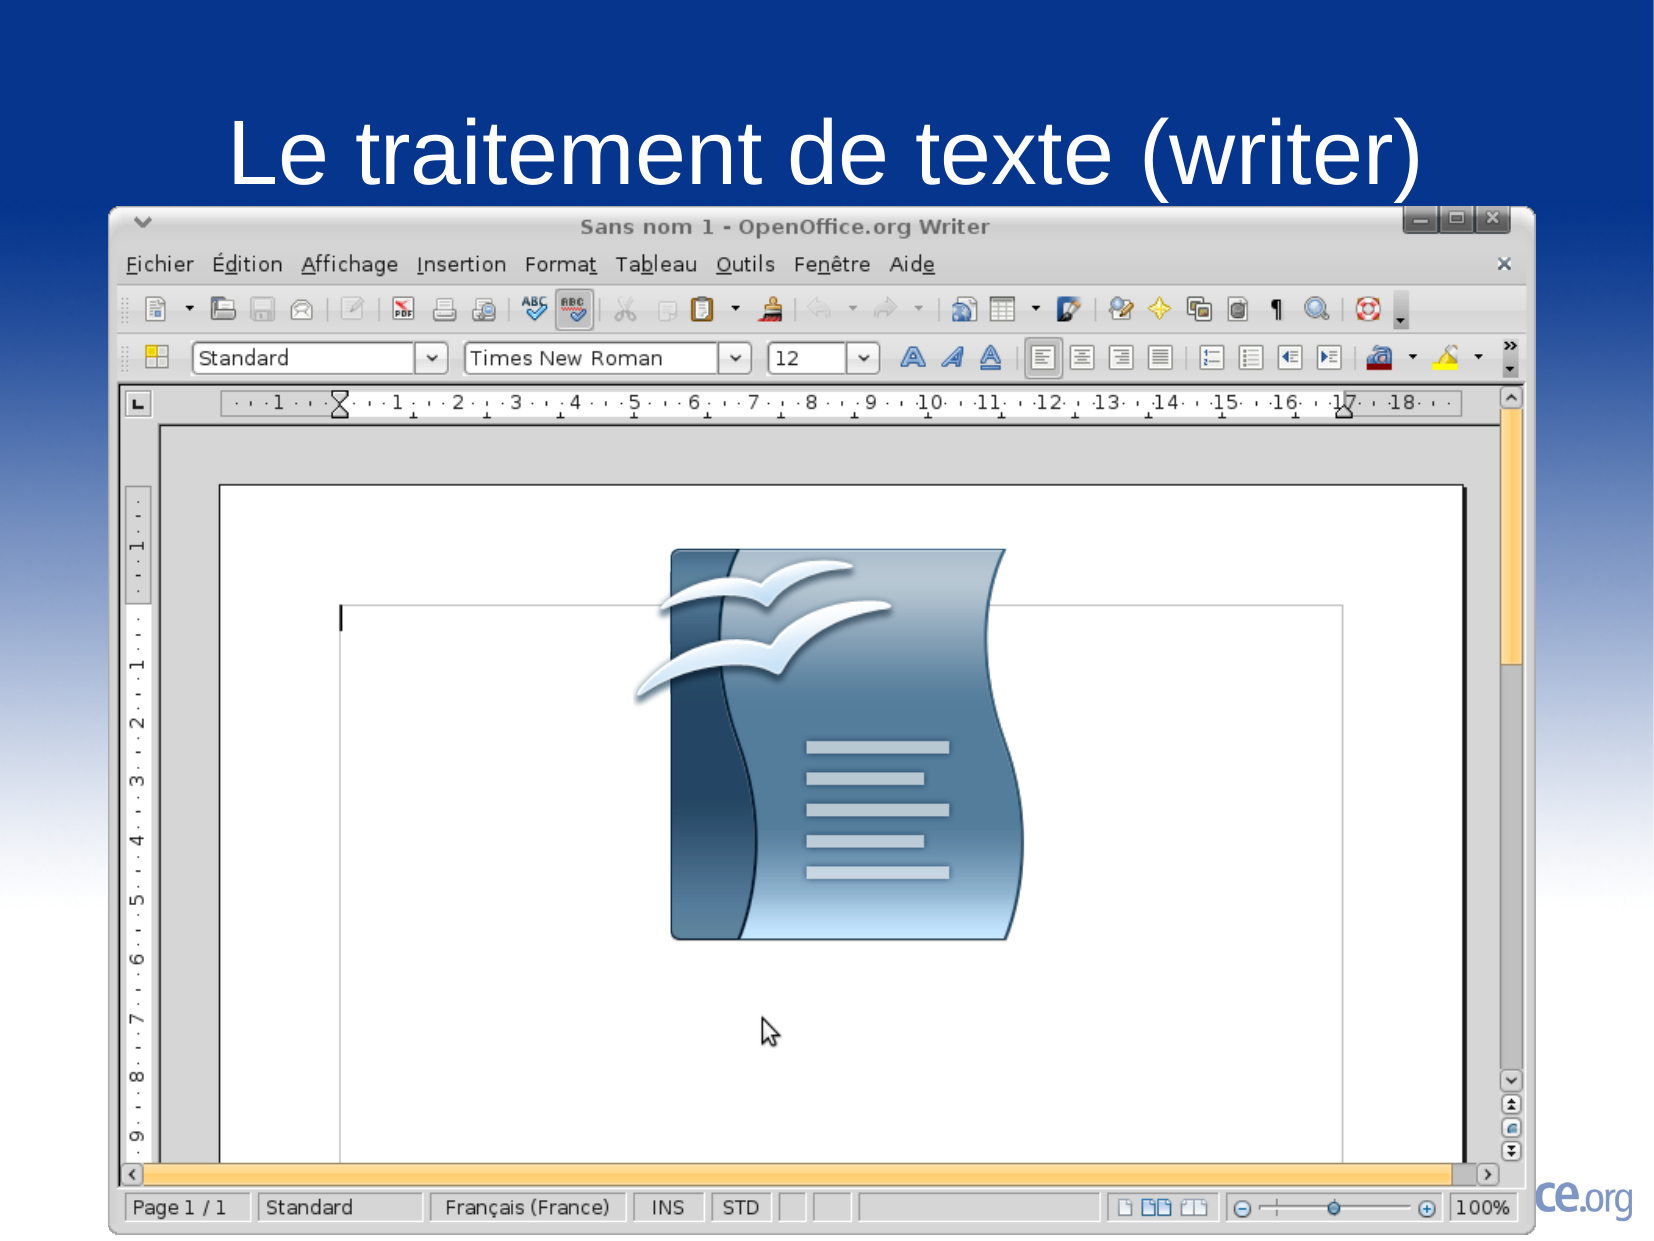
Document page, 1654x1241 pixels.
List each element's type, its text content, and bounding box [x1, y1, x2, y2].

picture [0, 0, 1654, 1241]
title Le traitement de texte (writer) [82, 49, 1571, 257]
